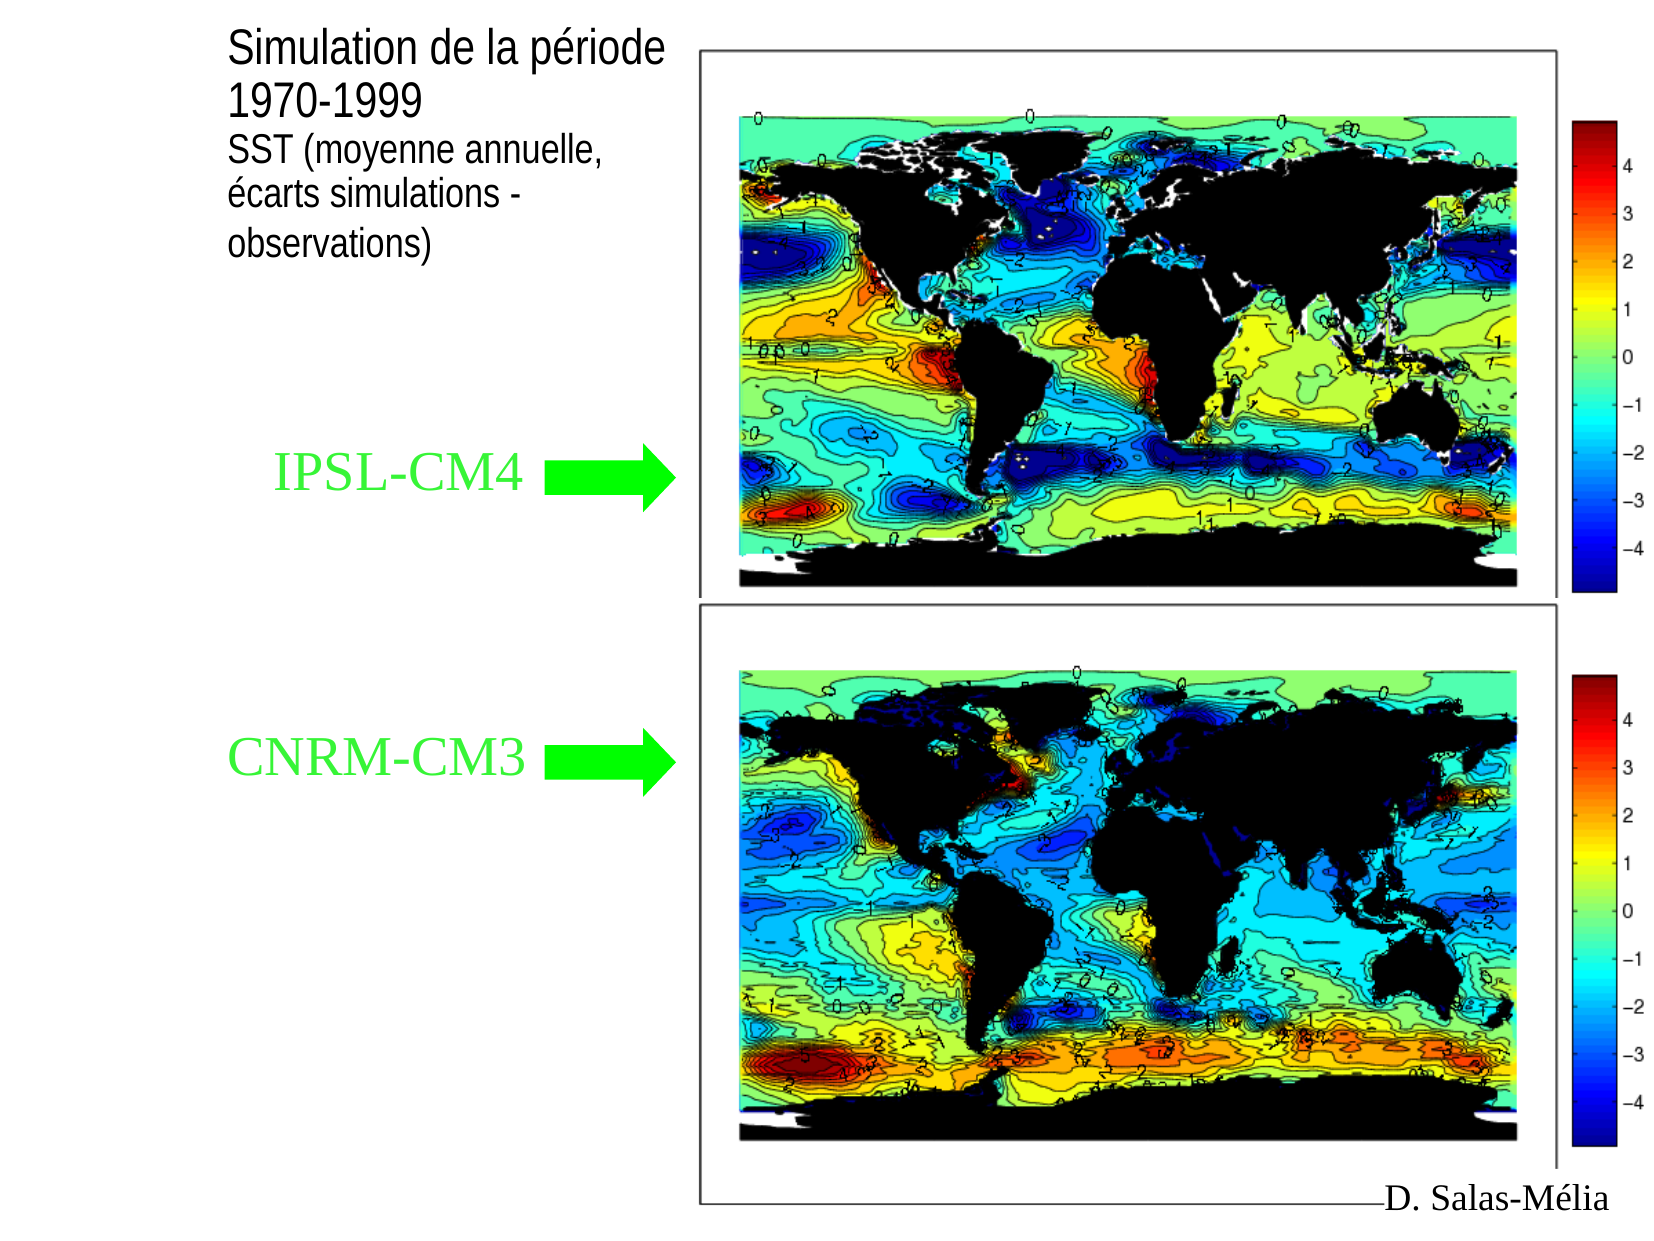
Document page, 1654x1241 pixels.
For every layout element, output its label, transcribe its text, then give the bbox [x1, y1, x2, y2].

text_box [544, 443, 677, 513]
text_box CNRM-CM3 [234, 725, 520, 792]
text_box Simulation de la période 1970-1999 SST (moyenne annuelle, écarts simulations - observations) [227, 22, 695, 376]
text_box D. Salas-Mélia [1384, 1168, 1614, 1223]
text_box [544, 727, 677, 797]
picture [691, 44, 1648, 1208]
text_box IPSL-CM4 [500, 459, 513, 478]
text_box IPSL-CM4 [277, 440, 520, 507]
